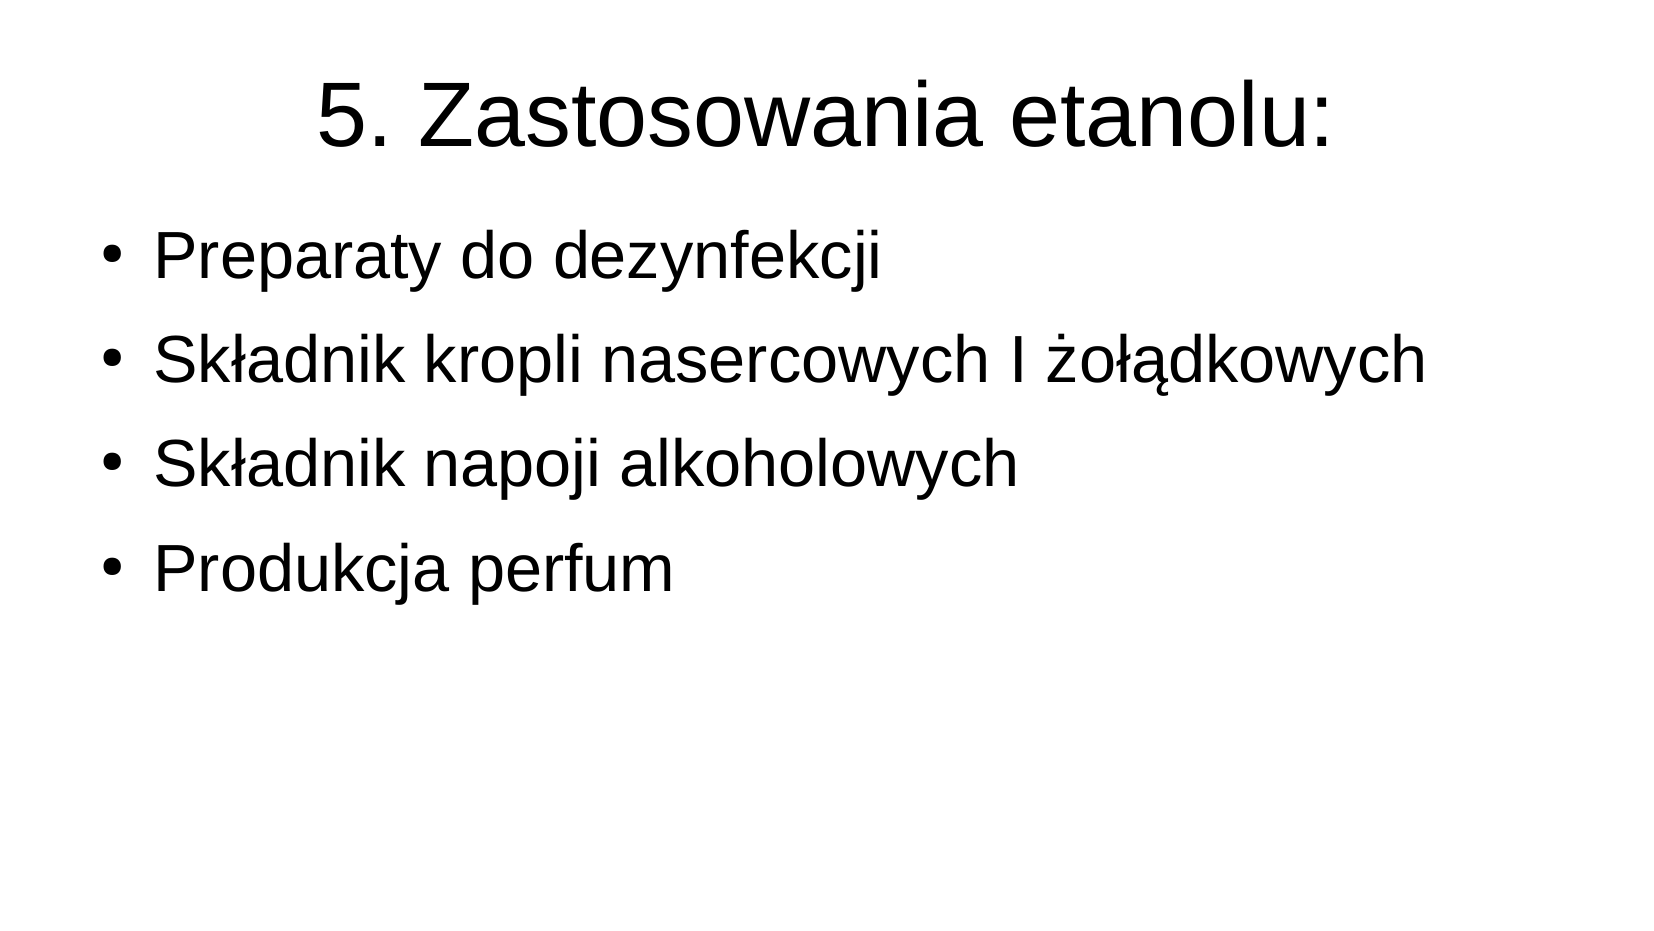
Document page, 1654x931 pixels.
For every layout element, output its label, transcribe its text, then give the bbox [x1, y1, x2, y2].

title 5. Zastosowania etanolu: [82, 37, 1571, 193]
list Preparaty do dezynfekcji Składnik kropli nasercowych I żołądkowych Składnik napoji alkoholowych Produkcja perfum [82, 217, 1571, 758]
